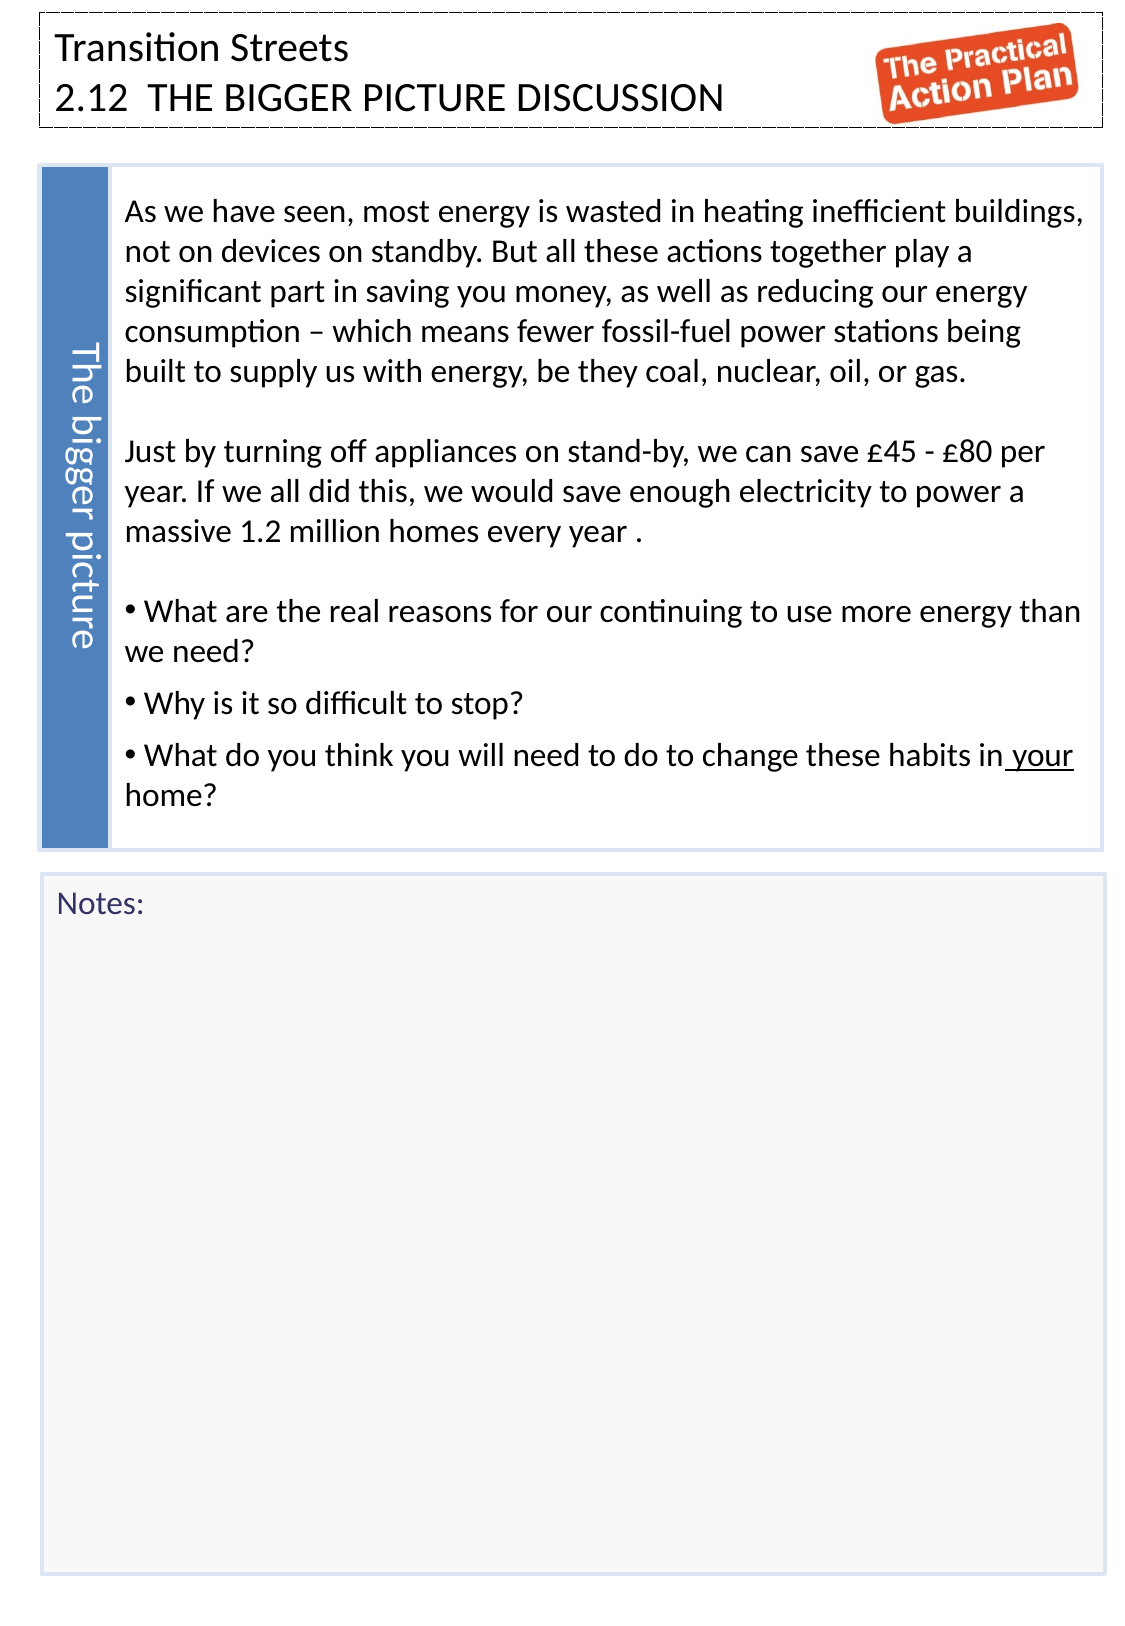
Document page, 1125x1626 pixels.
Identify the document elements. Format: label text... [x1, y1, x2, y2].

text_box Notes: [41, 873, 1105, 1574]
text_box [39, 165, 109, 307]
text_box As we have seen, most energy is wasted in heating inefficient buildings, not on devices on standby. But all these actions together play a significant part in saving you money, as well as reducing our energy consumption – which means fewer fossil-fuel power stations being built to supply us with energy, be they coal, nuclear, oil, or gas. Just by turning off appliances on stand-by, we can save £45 - £80 per year. If we all did this, we would save enough electricity to power a massive 1.2 million homes every year . What are the real reasons for our continuing to use more energy than we need? Why is it so difficult to stop? What do you think you will need to do to change these habits in your home? [109, 165, 1103, 851]
text_box The bigger picture [39, 307, 112, 686]
text_box Transition Streets 2.12 THE BIGGER PICTURE DISCUSSION [39, 12, 1103, 128]
text_box [39, 686, 109, 851]
